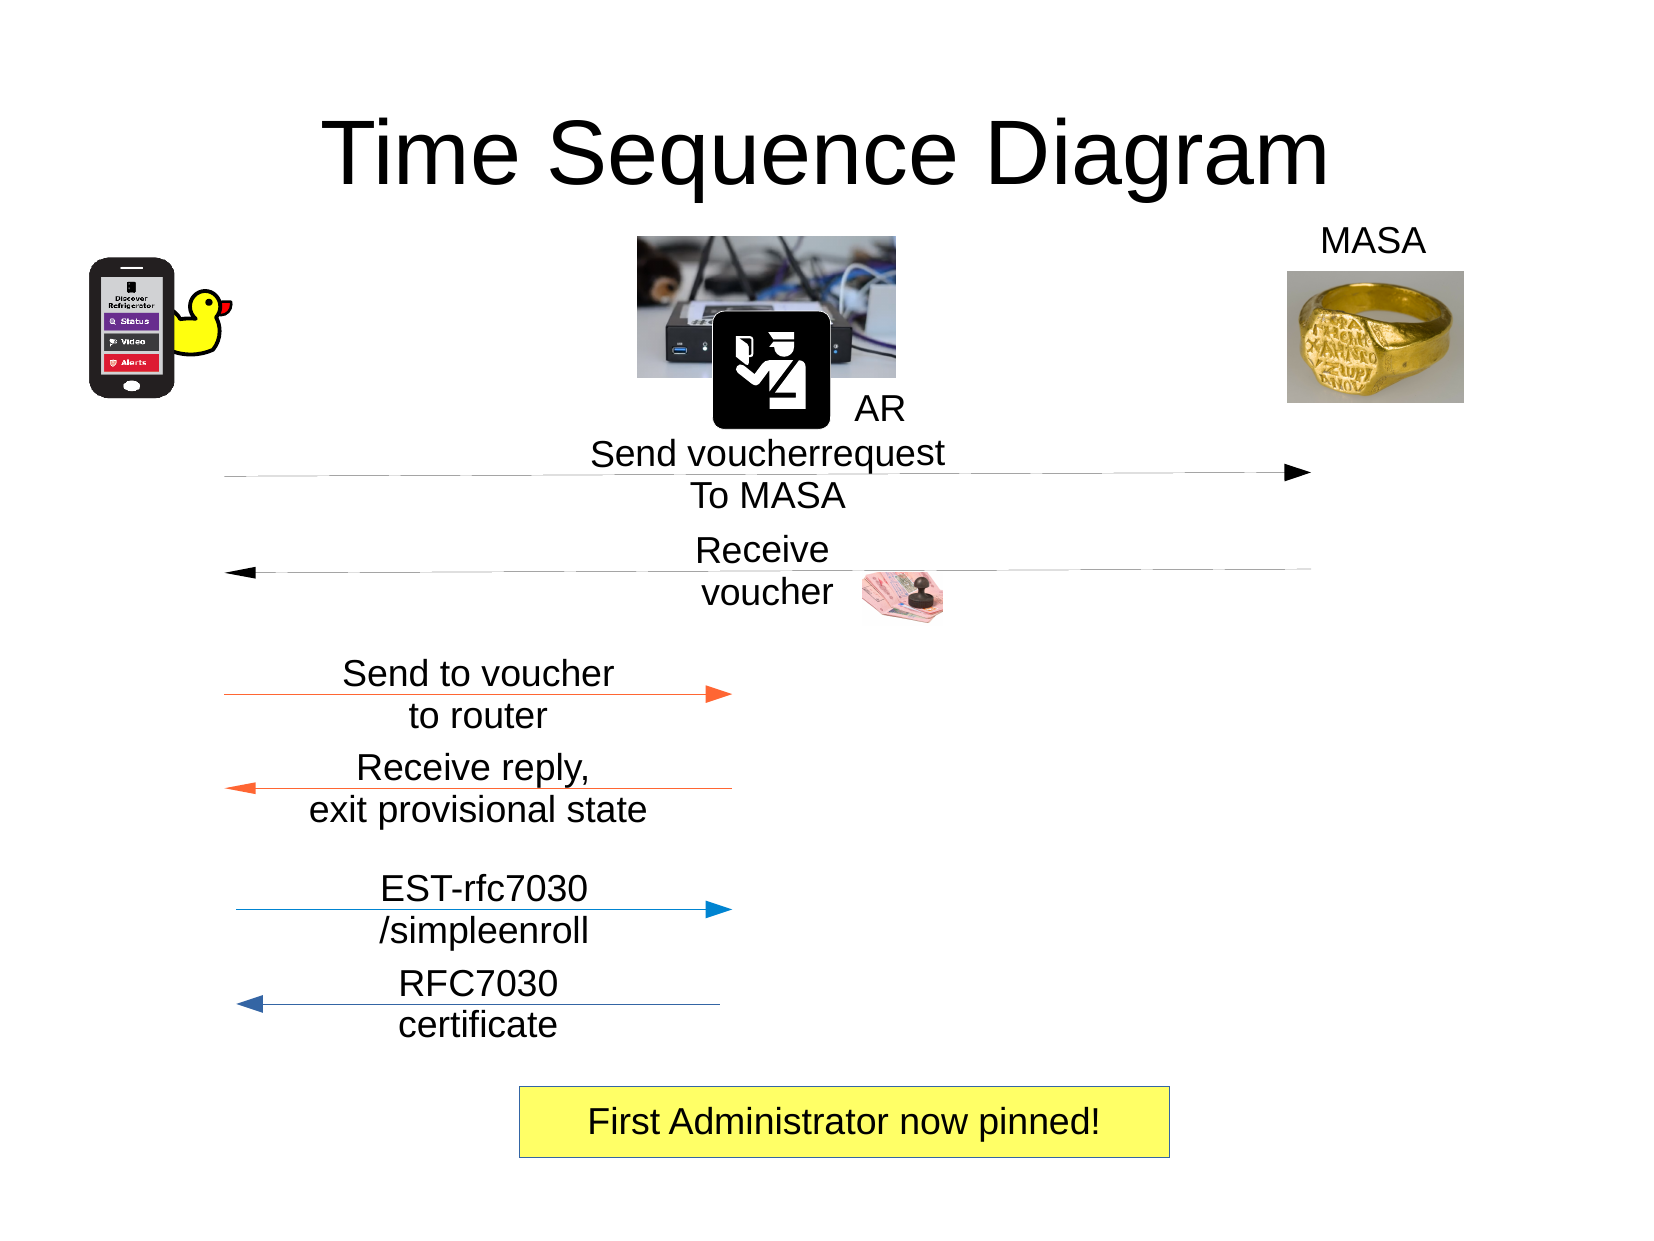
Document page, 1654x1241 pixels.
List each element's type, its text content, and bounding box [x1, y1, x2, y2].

picture [85, 253, 237, 402]
text_box MASA [1305, 212, 1441, 270]
picture [862, 572, 943, 626]
text_box AR [839, 380, 922, 438]
picture [1287, 271, 1464, 403]
title Time Sequence Diagram [82, 49, 1571, 257]
text_box First Administrator now pinned! [519, 1086, 1170, 1158]
picture [637, 236, 896, 434]
